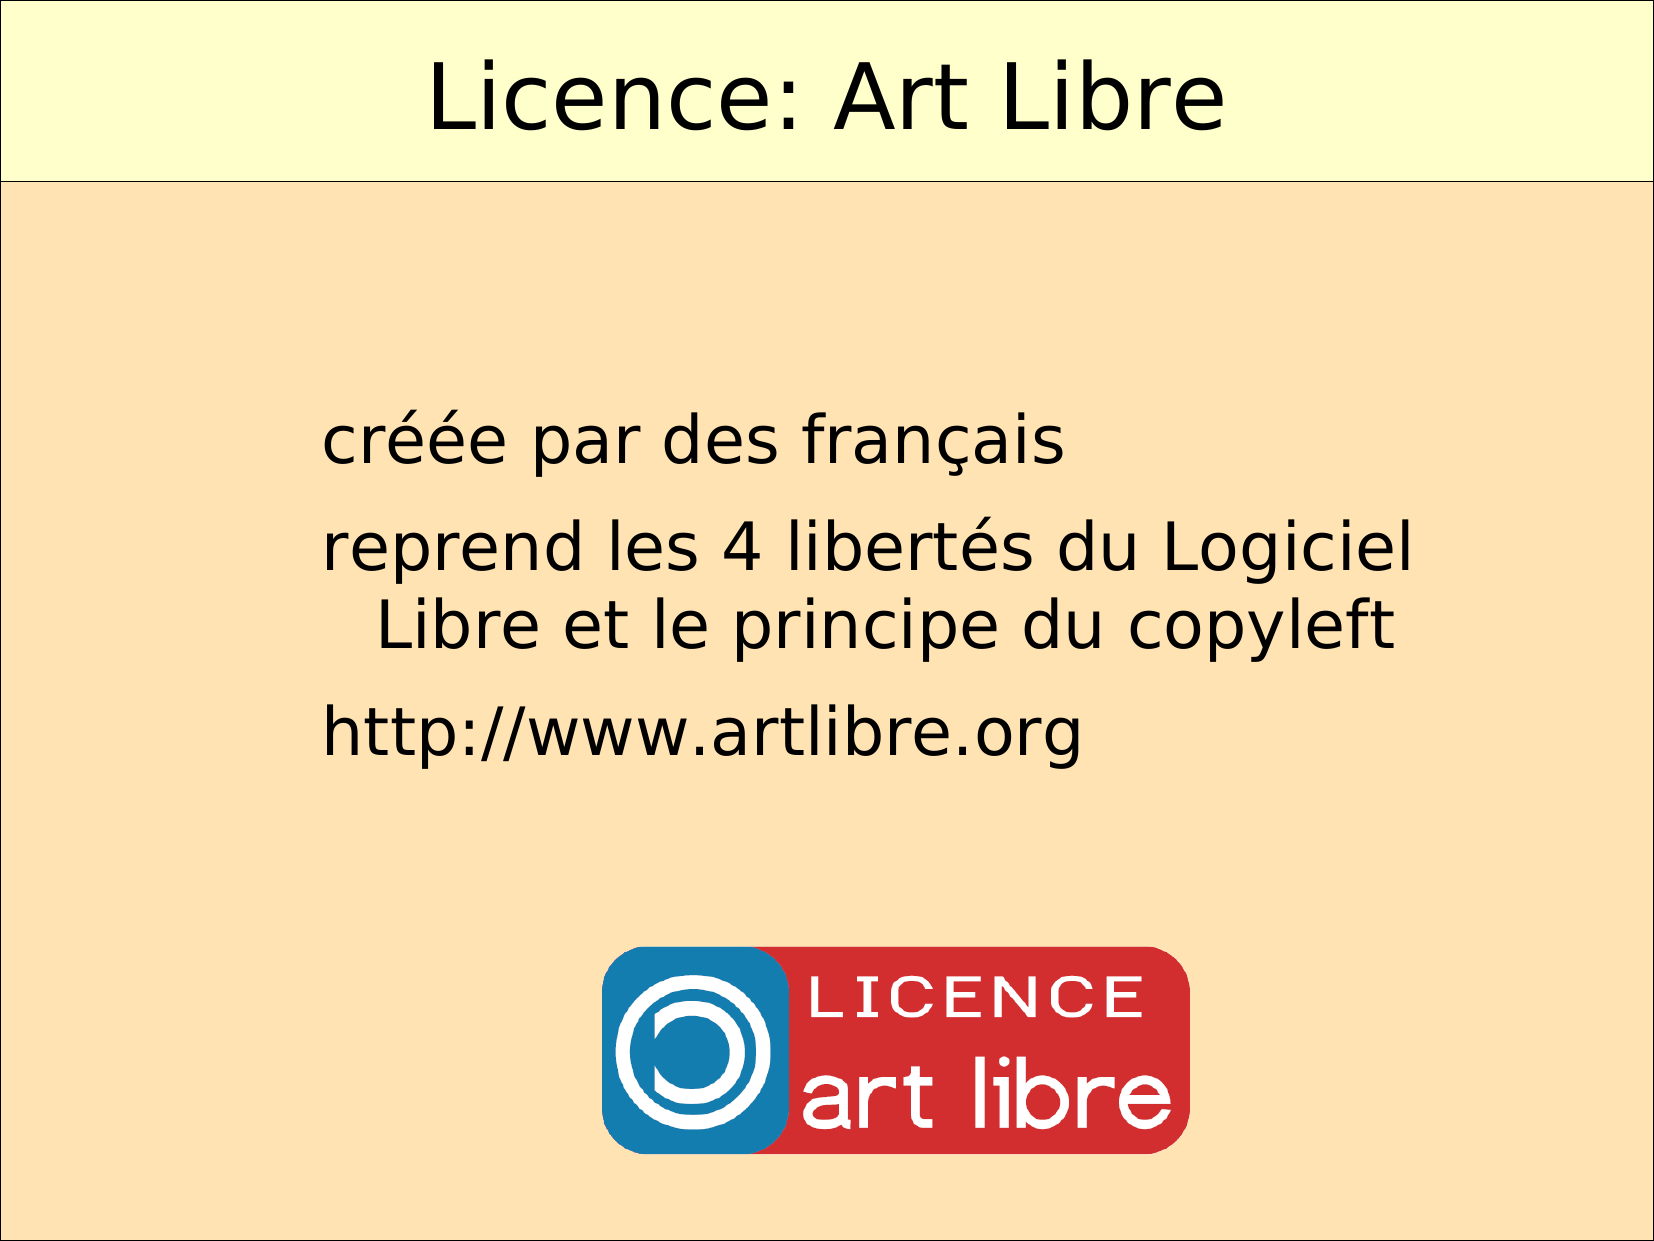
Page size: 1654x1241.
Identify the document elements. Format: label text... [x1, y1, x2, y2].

list créée par des français reprend les 4 libertés du Logiciel Libre et le principe du copyleft http://www.artlibre.org [304, 401, 1487, 853]
picture [598, 941, 1193, 1160]
title Licence: Art Libre [0, 37, 1654, 158]
